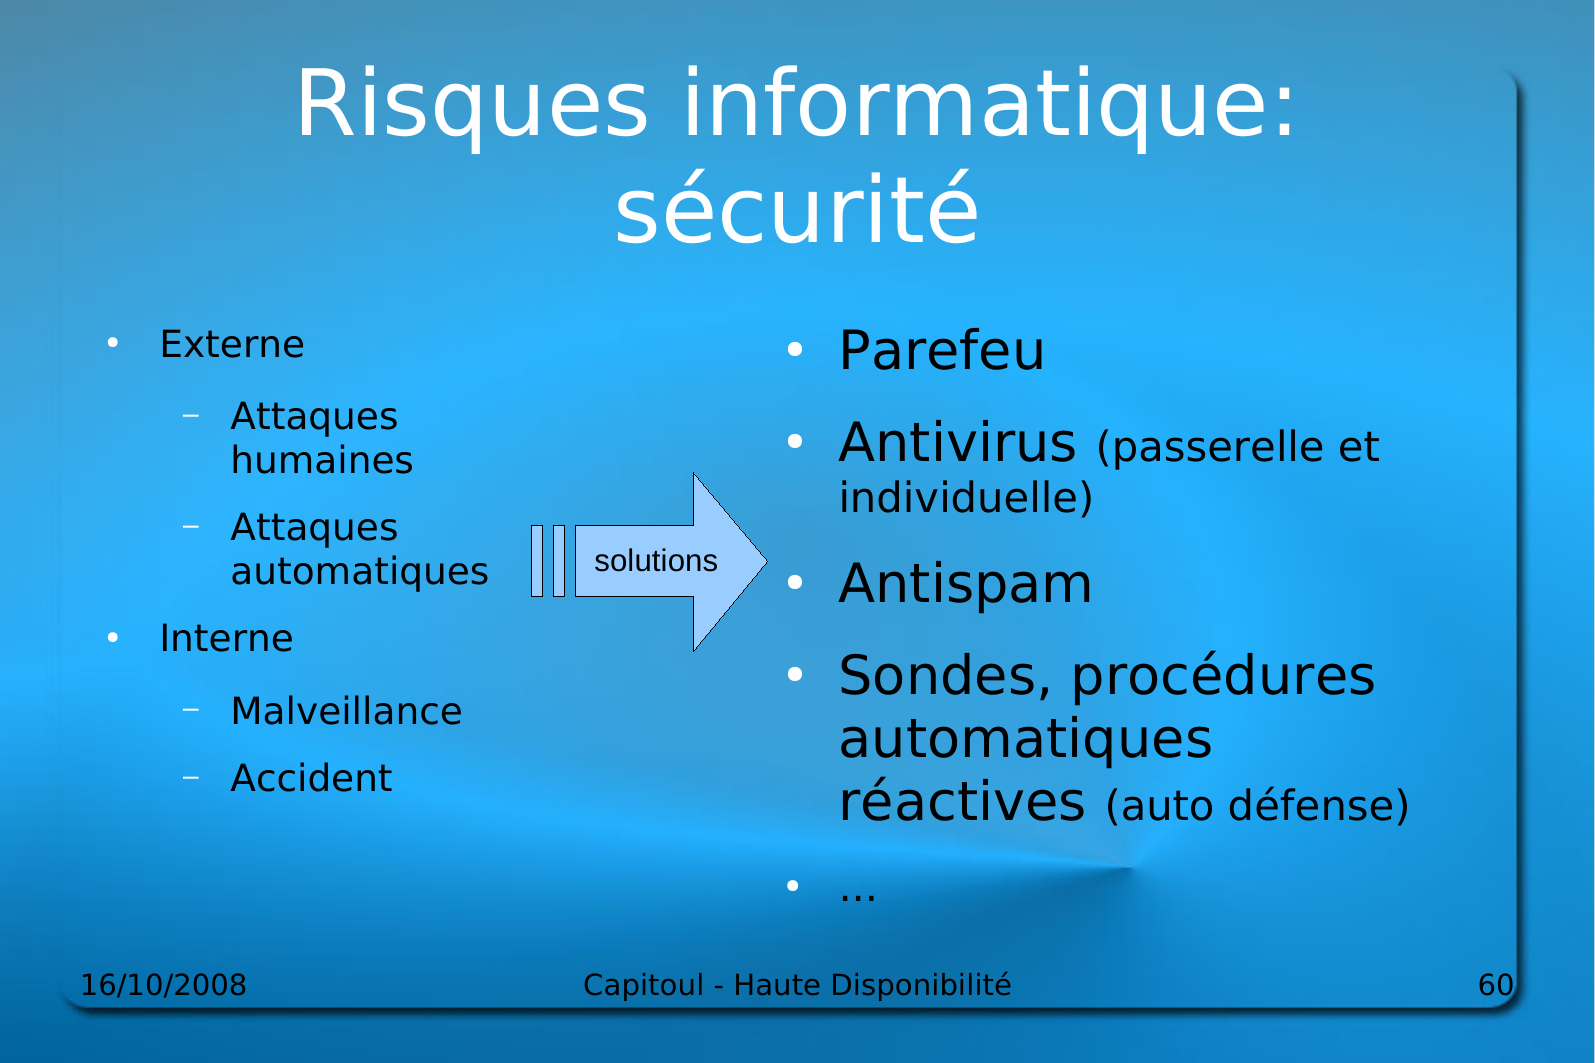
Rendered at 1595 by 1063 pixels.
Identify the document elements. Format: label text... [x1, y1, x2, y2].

list Parefeu Antivirus (passerelle et individuelle) Antispam Sondes, procédures automatiques réactives (auto défense) ... [767, 318, 1480, 927]
title Risques informatique: sécurité [117, 50, 1479, 265]
text_box solutions [531, 525, 543, 597]
text_box solutions [553, 525, 565, 597]
picture [0, 0, 1595, 1063]
text_box solutions [575, 472, 768, 652]
list Externe Attaques humaines Attaques automatiques Interne Malveillance Accident [88, 322, 503, 945]
